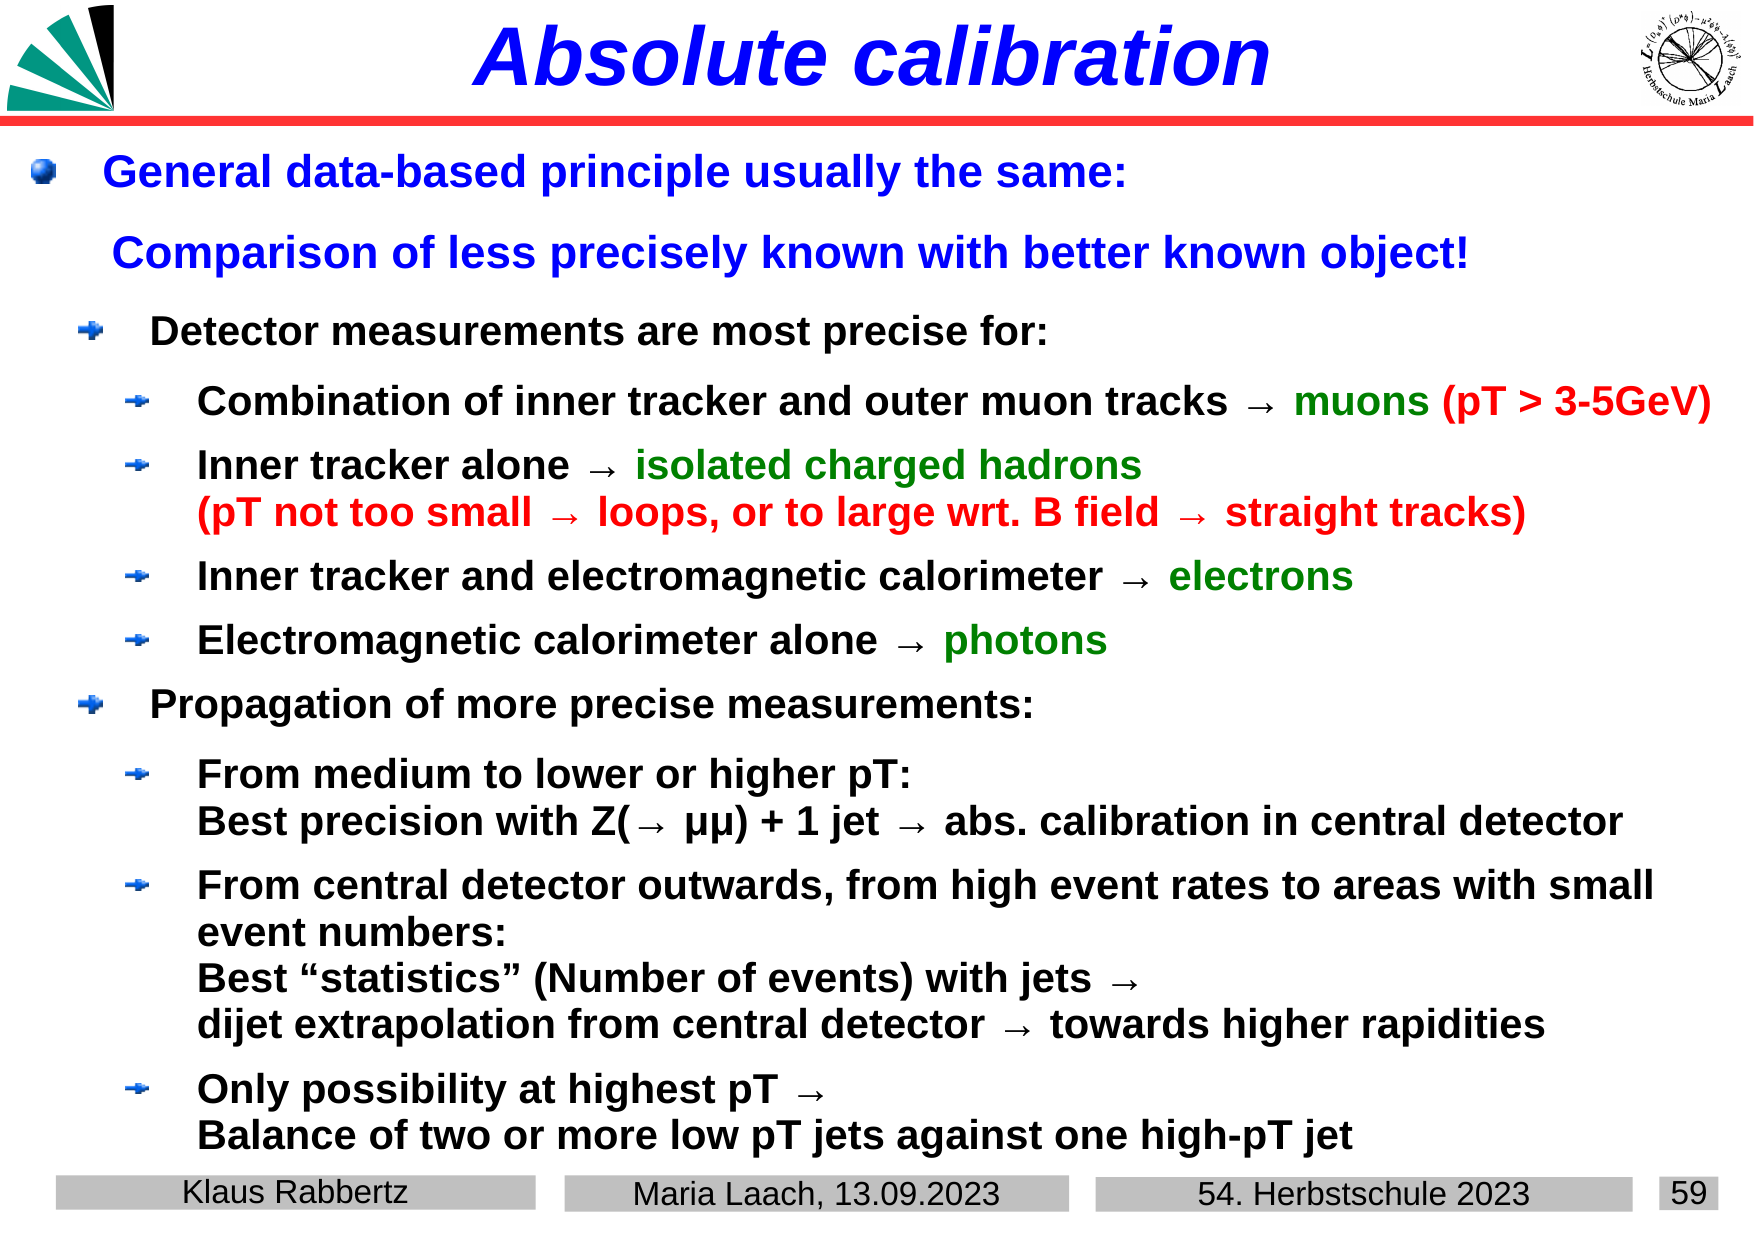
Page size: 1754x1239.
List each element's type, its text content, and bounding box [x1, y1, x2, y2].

title Absolute calibration [129, 0, 1617, 114]
picture [1641, 11, 1741, 106]
list General data-based principle usually the same: Comparison of less precisely known with better known object! Detector measurements are most precise for: Combination of inner tracker and outer muon tracks → muons (pT > 3-5GeV) Inner tracker alone → isolated charged hadrons (pT not too small → loops, or to large wrt. B field → straight tracks) Inner tracker and electromagnetic calorimeter → electrons Electromagnetic calorimeter alone → photons Propagation of more precise measurements: From medium to lower or higher pT: Best precision with Z(→ μμ) + 1 jet → abs. calibration in central detector From central detector outwards, from high event rates to areas with small event numbers: Best “statistics” (Number of events) with jets → dijet extrapolation from central detector → towards higher rapidities Only possibility at highest pT → Balance of two or more low pT jets against one high-pT jet [19, 146, 1741, 1167]
picture [7, 5, 114, 112]
